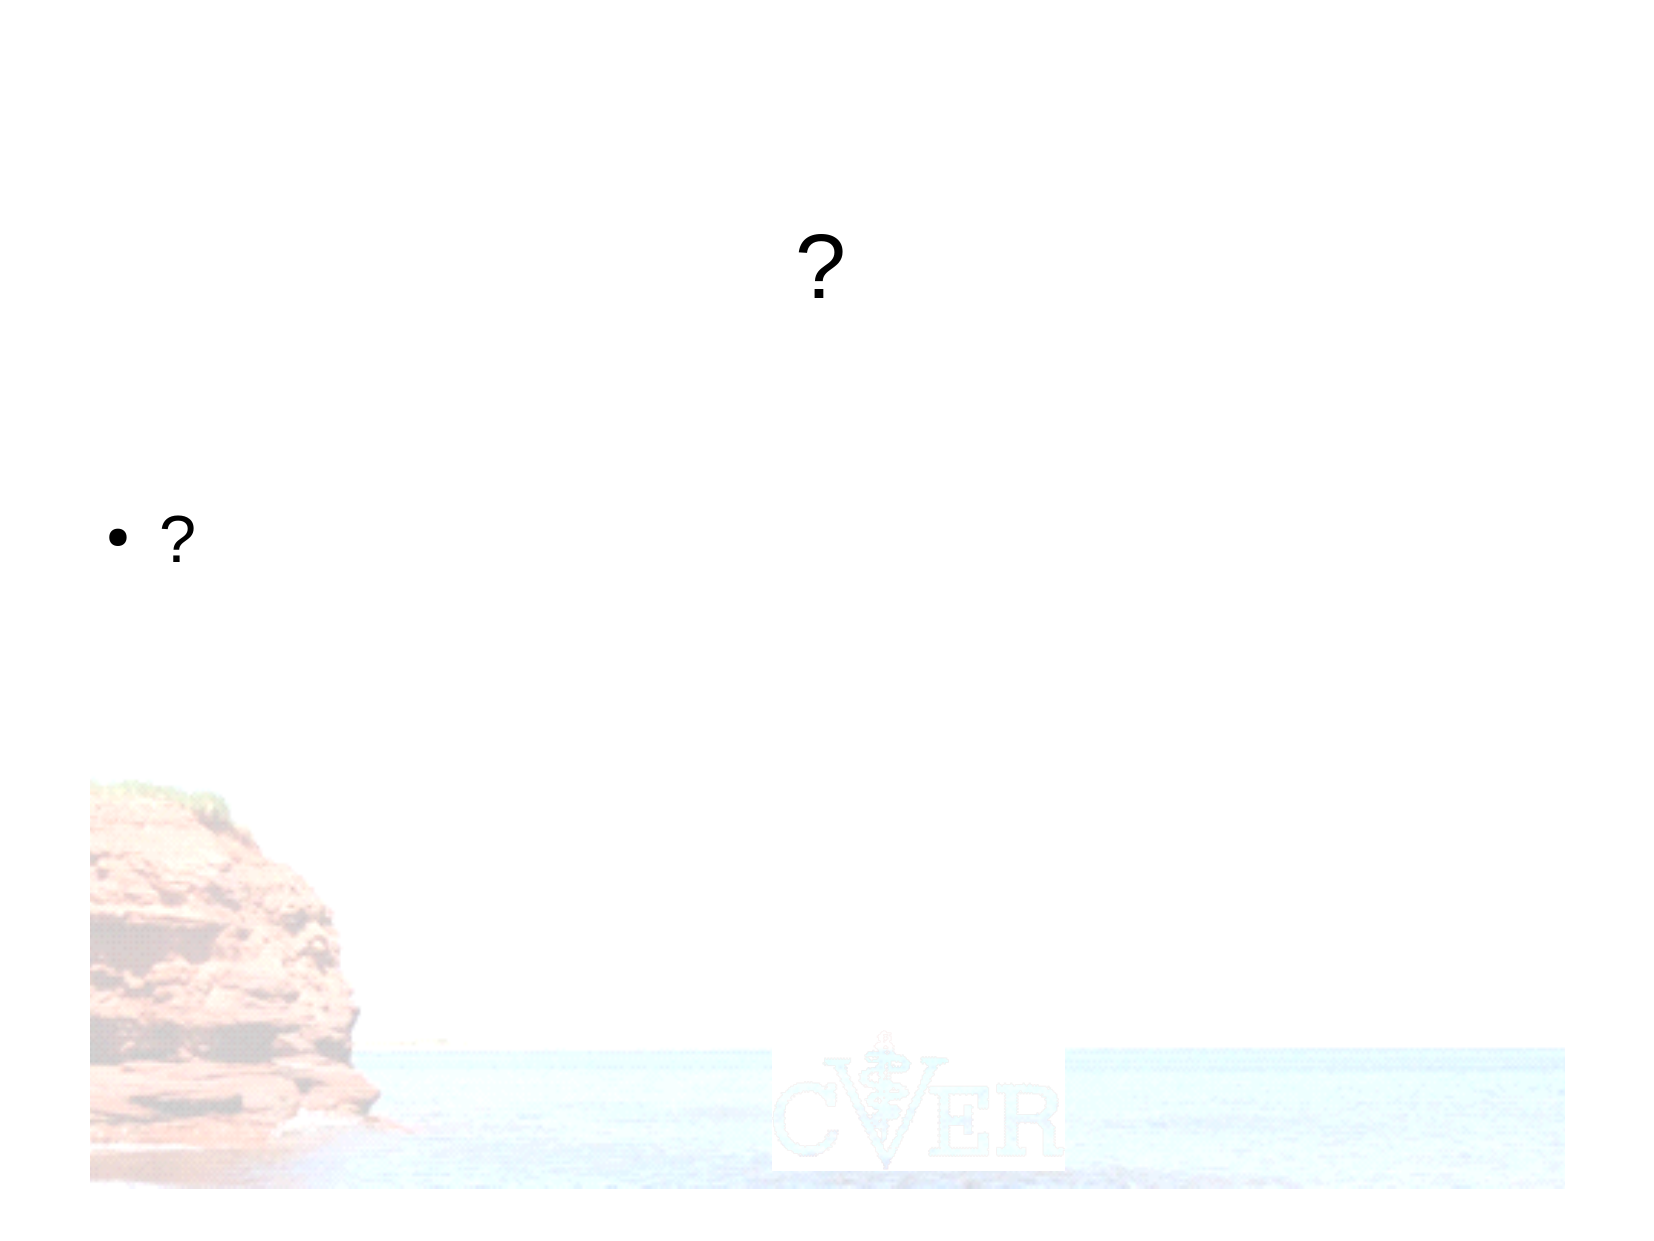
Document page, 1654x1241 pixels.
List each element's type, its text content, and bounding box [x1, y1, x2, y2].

title ? [76, 171, 1565, 364]
list ? [88, 501, 1577, 1241]
